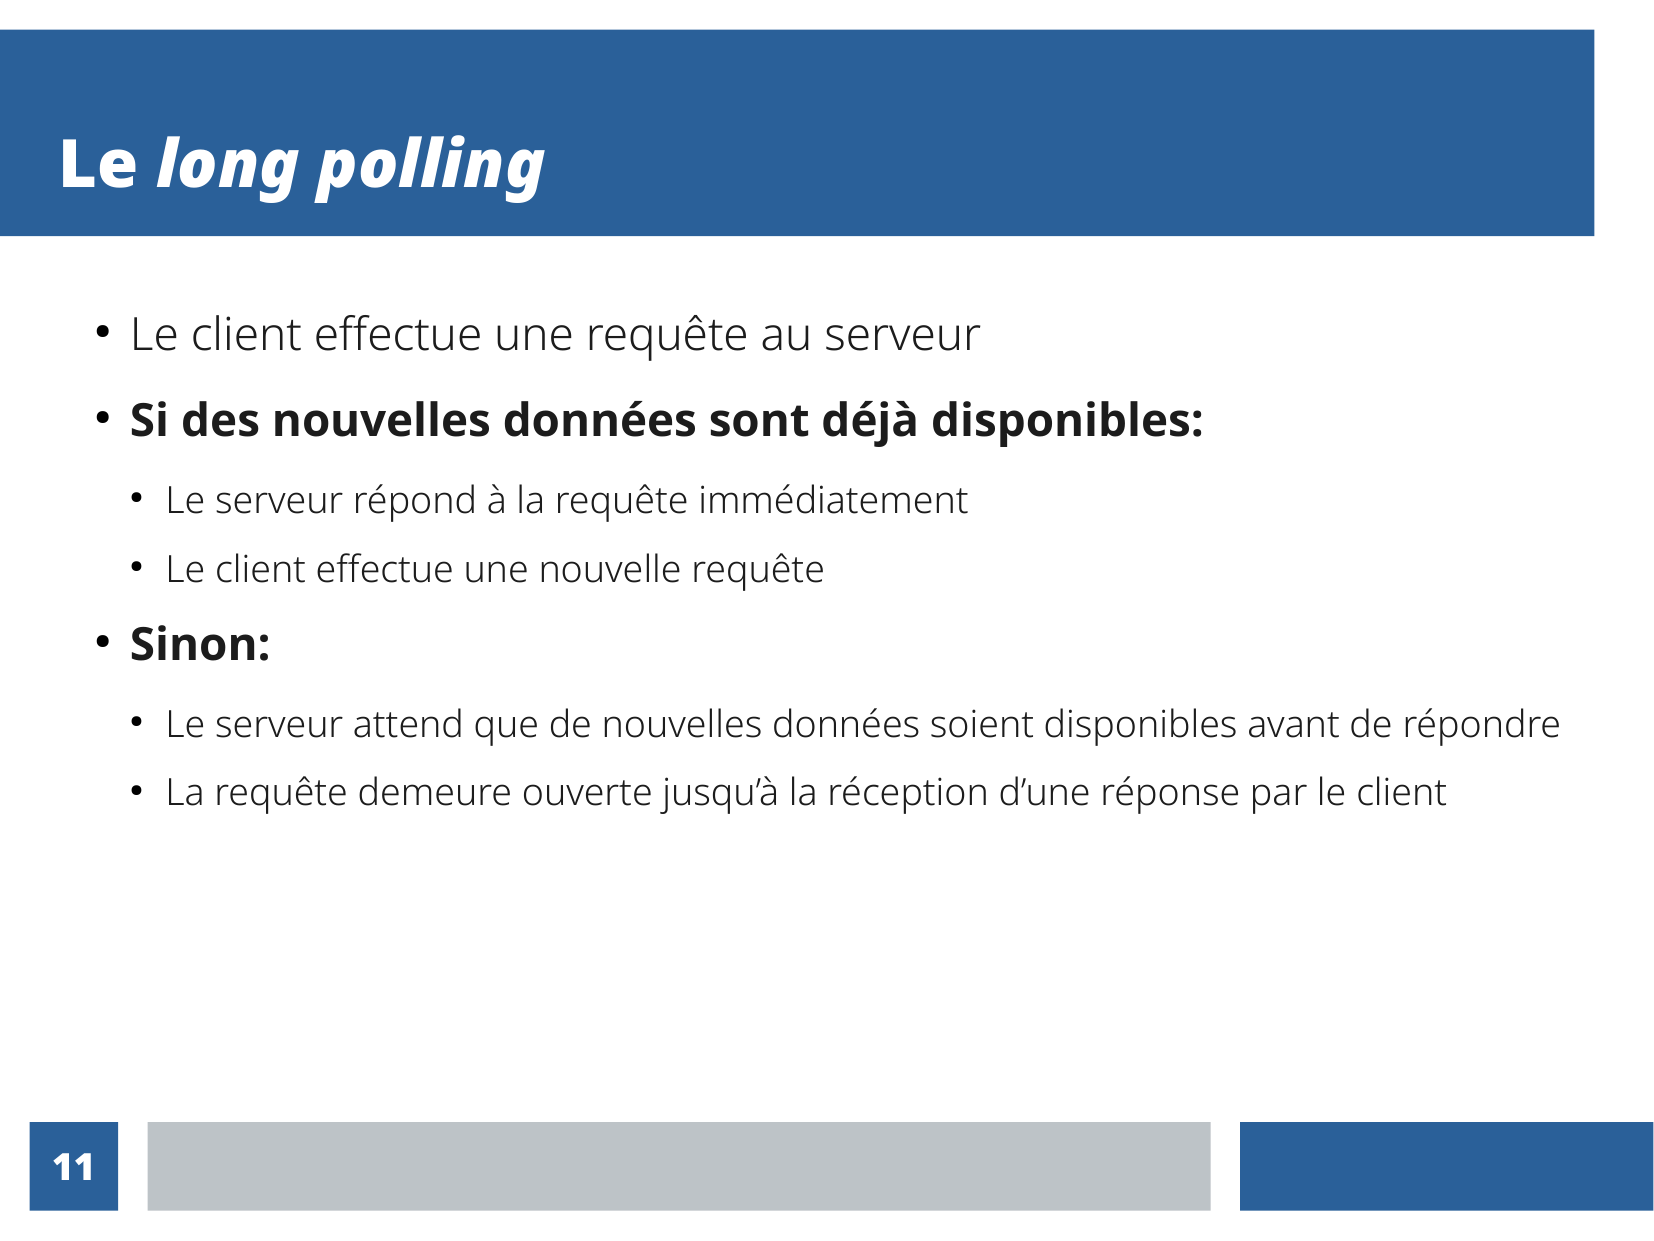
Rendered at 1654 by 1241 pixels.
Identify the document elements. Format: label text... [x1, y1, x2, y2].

list Le client effectue une requête au serveur Si des nouvelles données sont déjà disponibles: Le serveur répond à la requête immédiatement Le client effectue une nouvelle requête Sinon: Le serveur attend que de nouvelles données soient disponibles avant de répondre La requête demeure ouverte jusqu’à la réception d’une réponse par le client [59, 301, 1565, 869]
title Le long polling [59, 59, 1595, 207]
